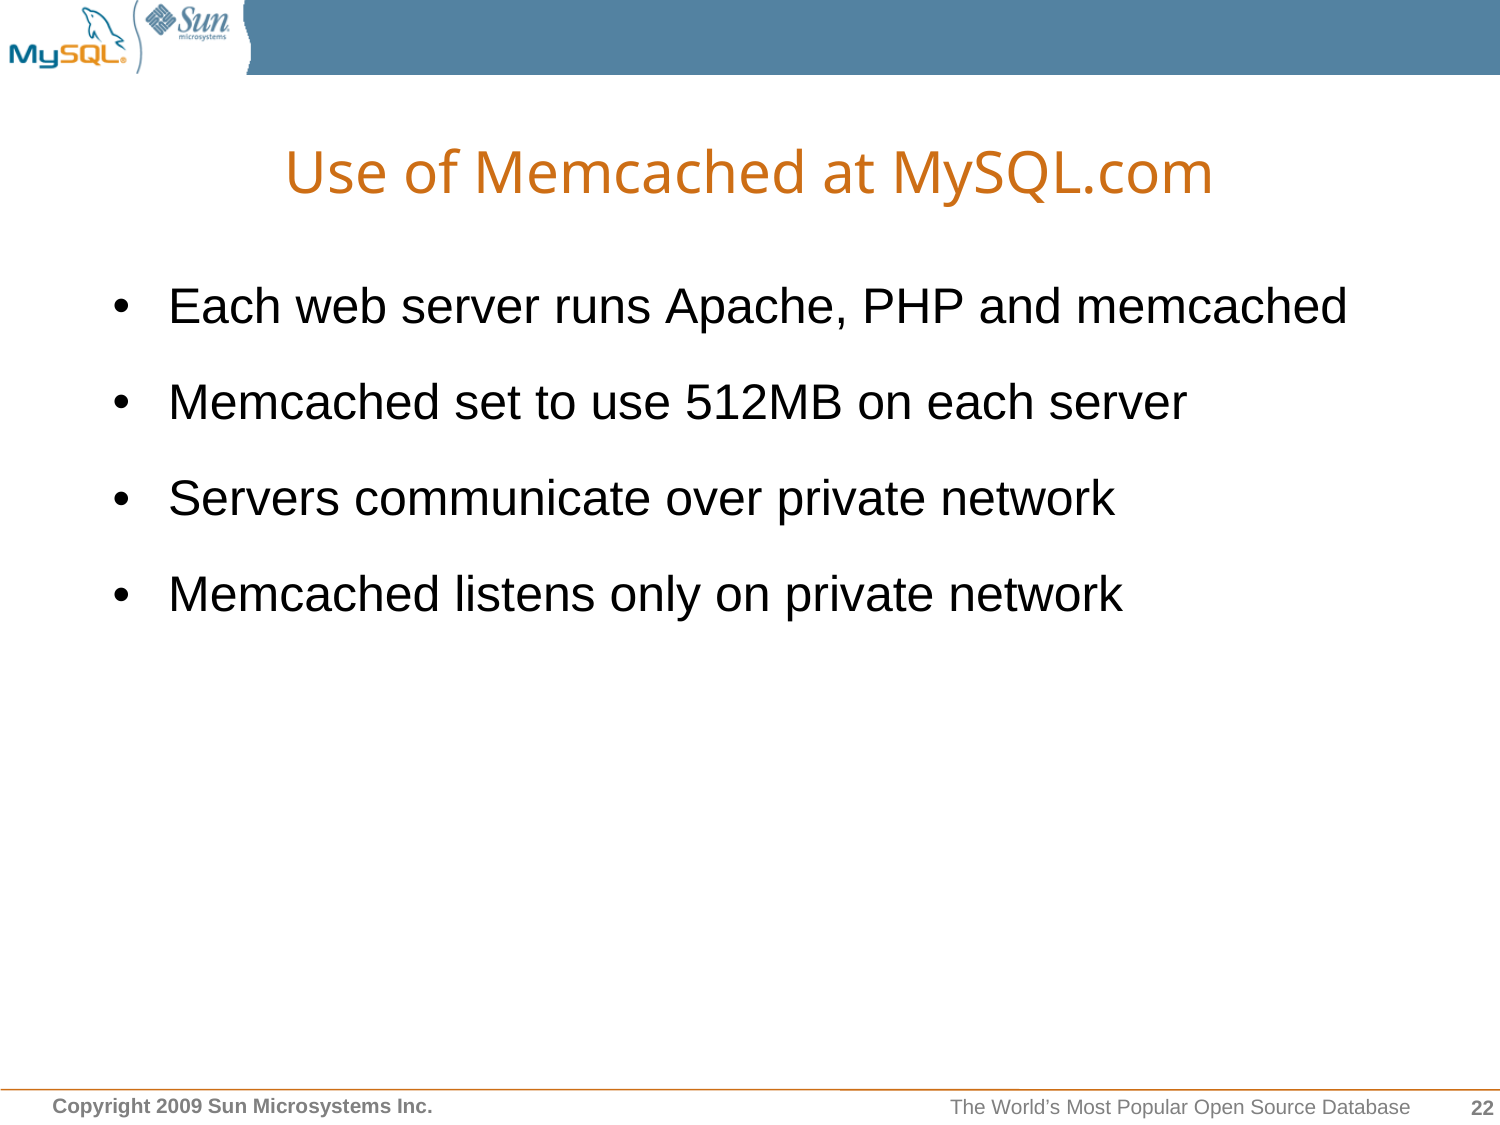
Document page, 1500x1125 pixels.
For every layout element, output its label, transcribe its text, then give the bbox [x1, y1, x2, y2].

title Use of Memcached at MySQL.com [0, 87, 1500, 225]
picture [0, 0, 1500, 75]
list Each web server runs Apache, PHP and memcached Memcached set to use 512MB on each server Servers communicate over private network Memcached listens only on private network [112, 249, 1387, 1113]
